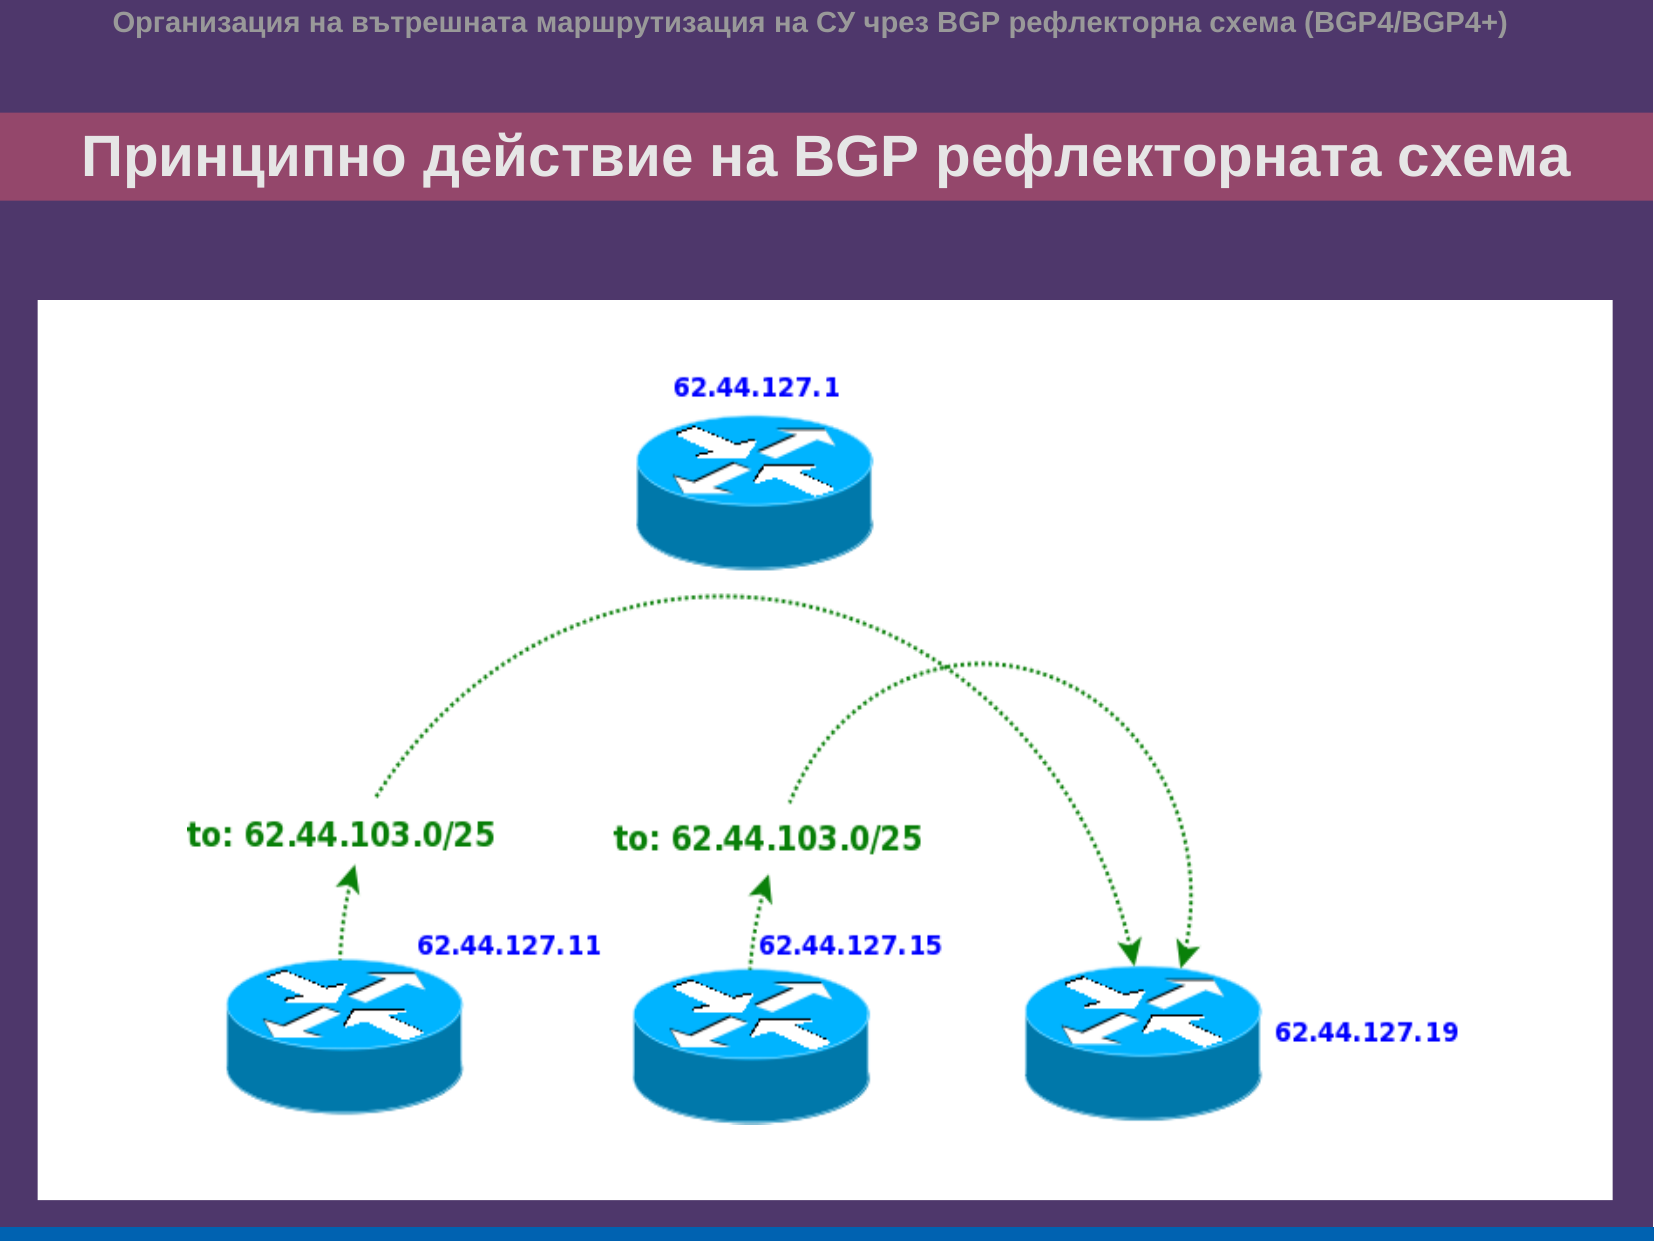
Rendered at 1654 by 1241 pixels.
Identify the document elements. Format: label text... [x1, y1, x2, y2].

picture [187, 370, 1463, 1126]
title Принципно действие на BGP рефлекторната схема [0, 112, 1653, 201]
list [37, 300, 1613, 1201]
title Организация на вътрешната маршрутизация на СУ чрез BGP рефлекторна схема (BGP4/BGP4+) [112, 0, 1525, 45]
